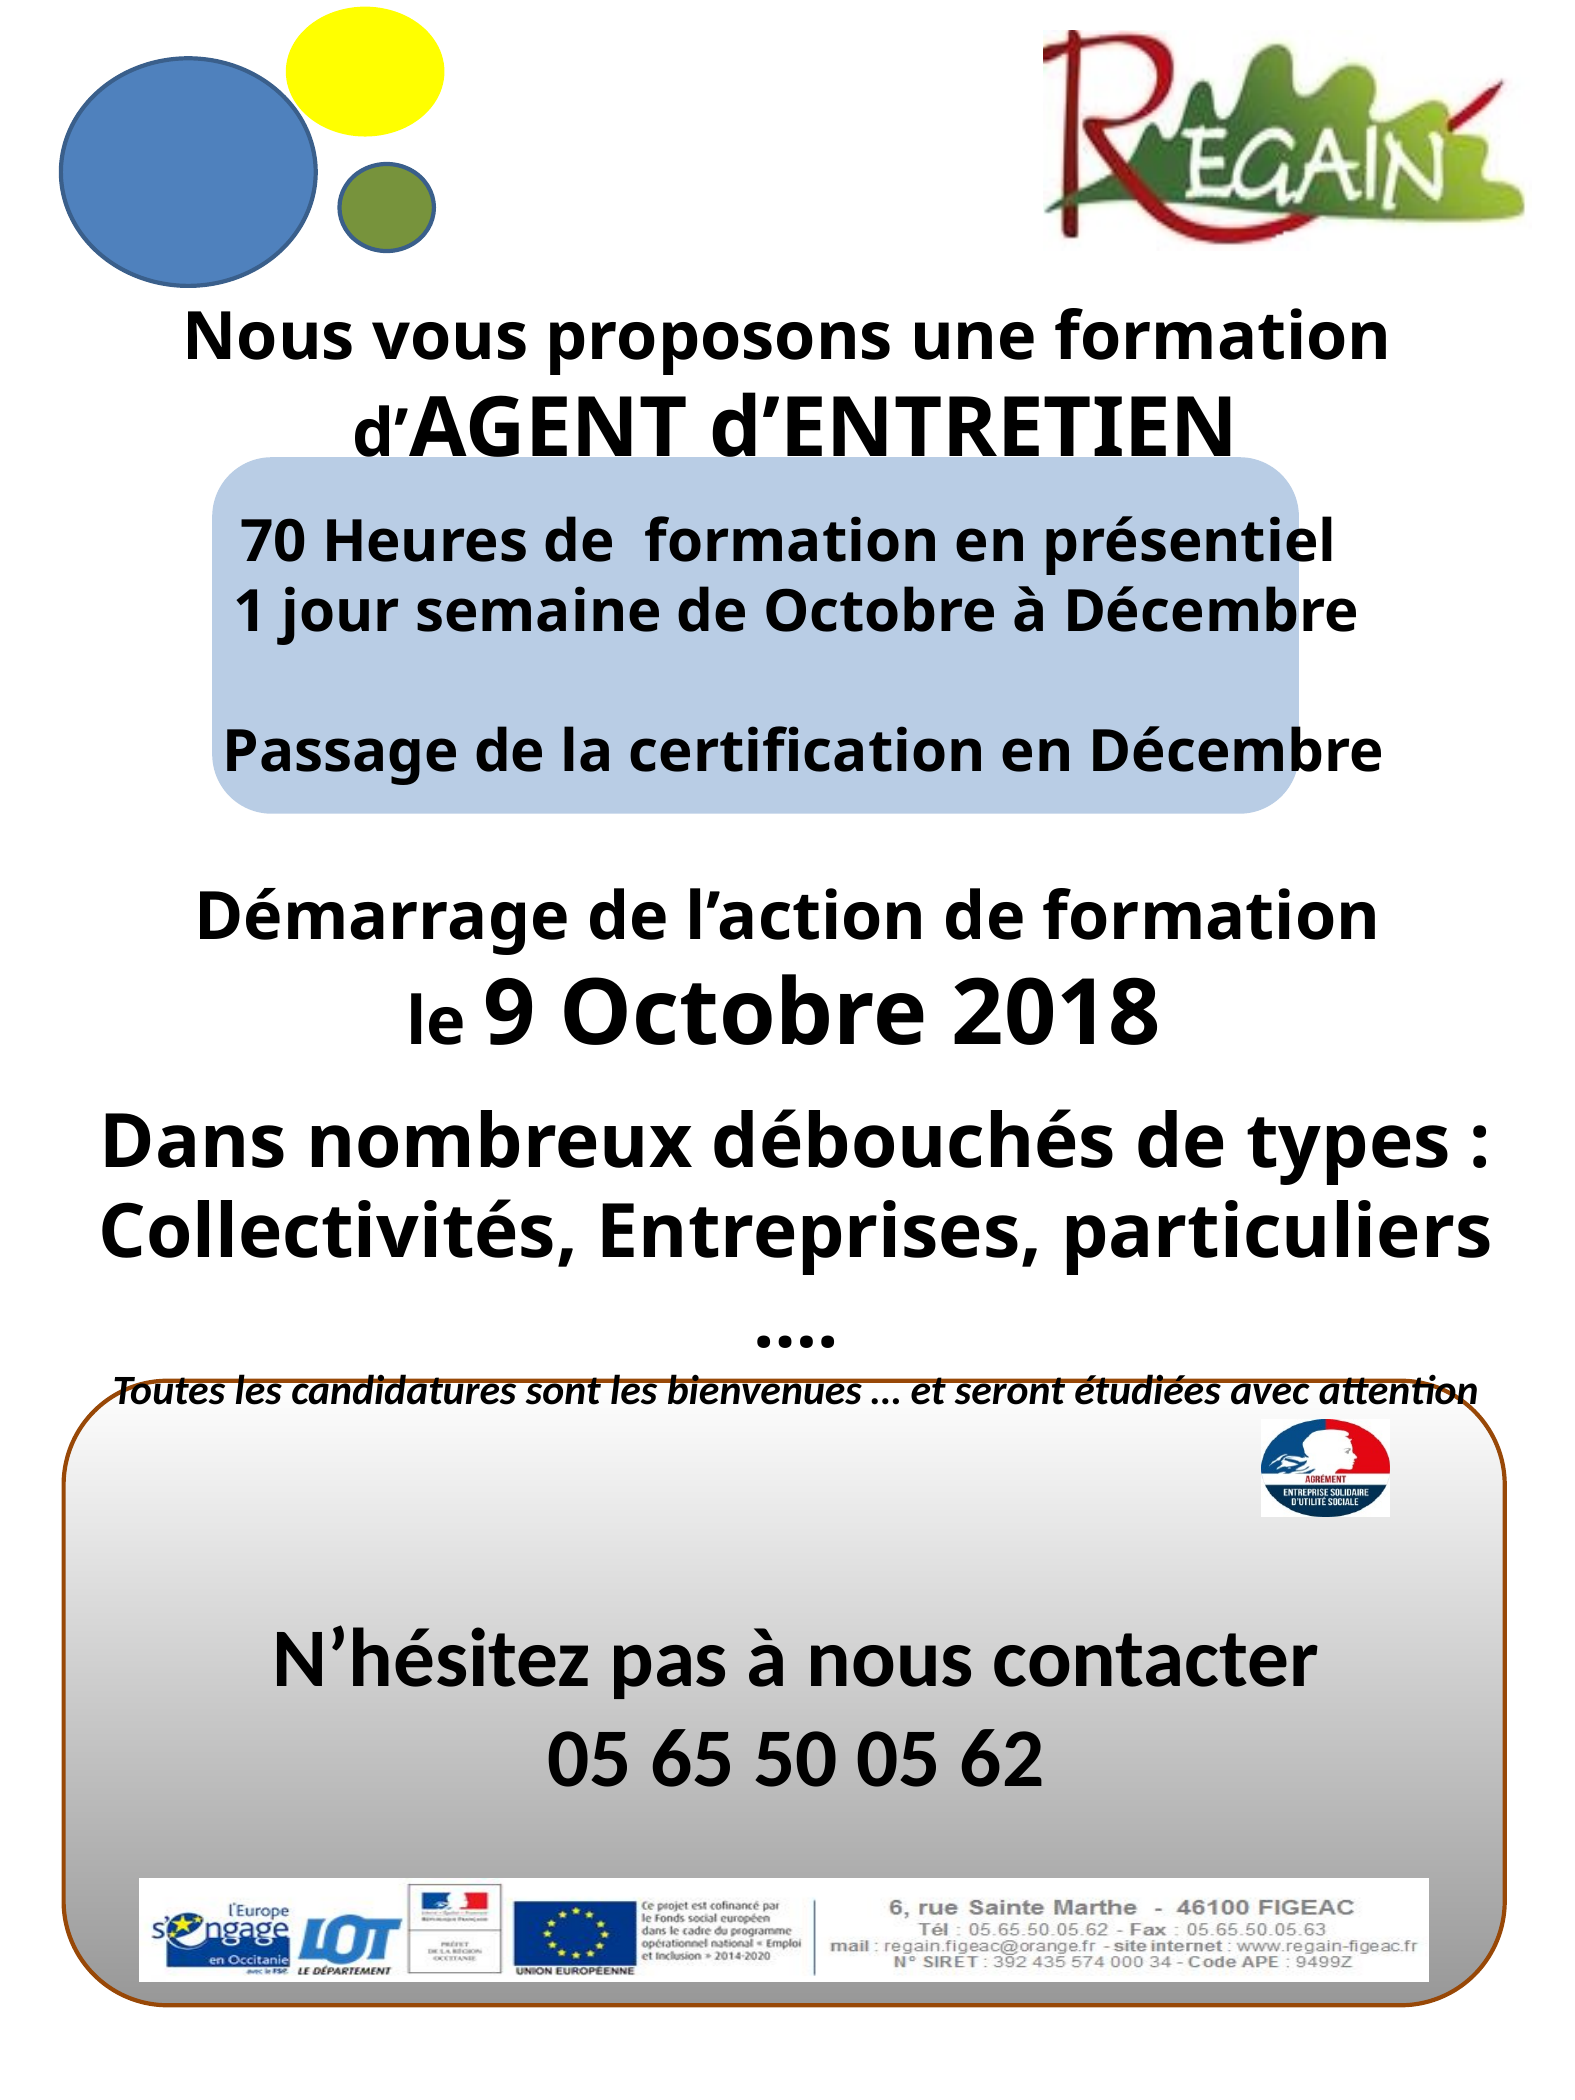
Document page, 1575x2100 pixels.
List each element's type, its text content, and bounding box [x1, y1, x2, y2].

picture [1043, 30, 1532, 252]
text_box [60, 58, 316, 285]
text_box [69, 1936, 1499, 2006]
text_box [285, 6, 445, 137]
text_box Nous vous proposons une formation d’AGENT d’ENTRETIEN 70 Heures de formation en présentiel 1 jour semaine de Octobre à Décembre Passage de la certification en Décembre Démarrage de l’action de formation le 9 Octobre 2018 Dans nombreux débouchés de types : Collectivités, Entreprises, particuliers …. Toutes les candidatures sont les bienvenues … et seront étudiées avec attention N’hésitez pas à nous contacter 05 65 50 05 62 regain.cajarc@orange.fr [60, 285, 1532, 1936]
picture [139, 1878, 1429, 1982]
text_box [339, 163, 434, 252]
